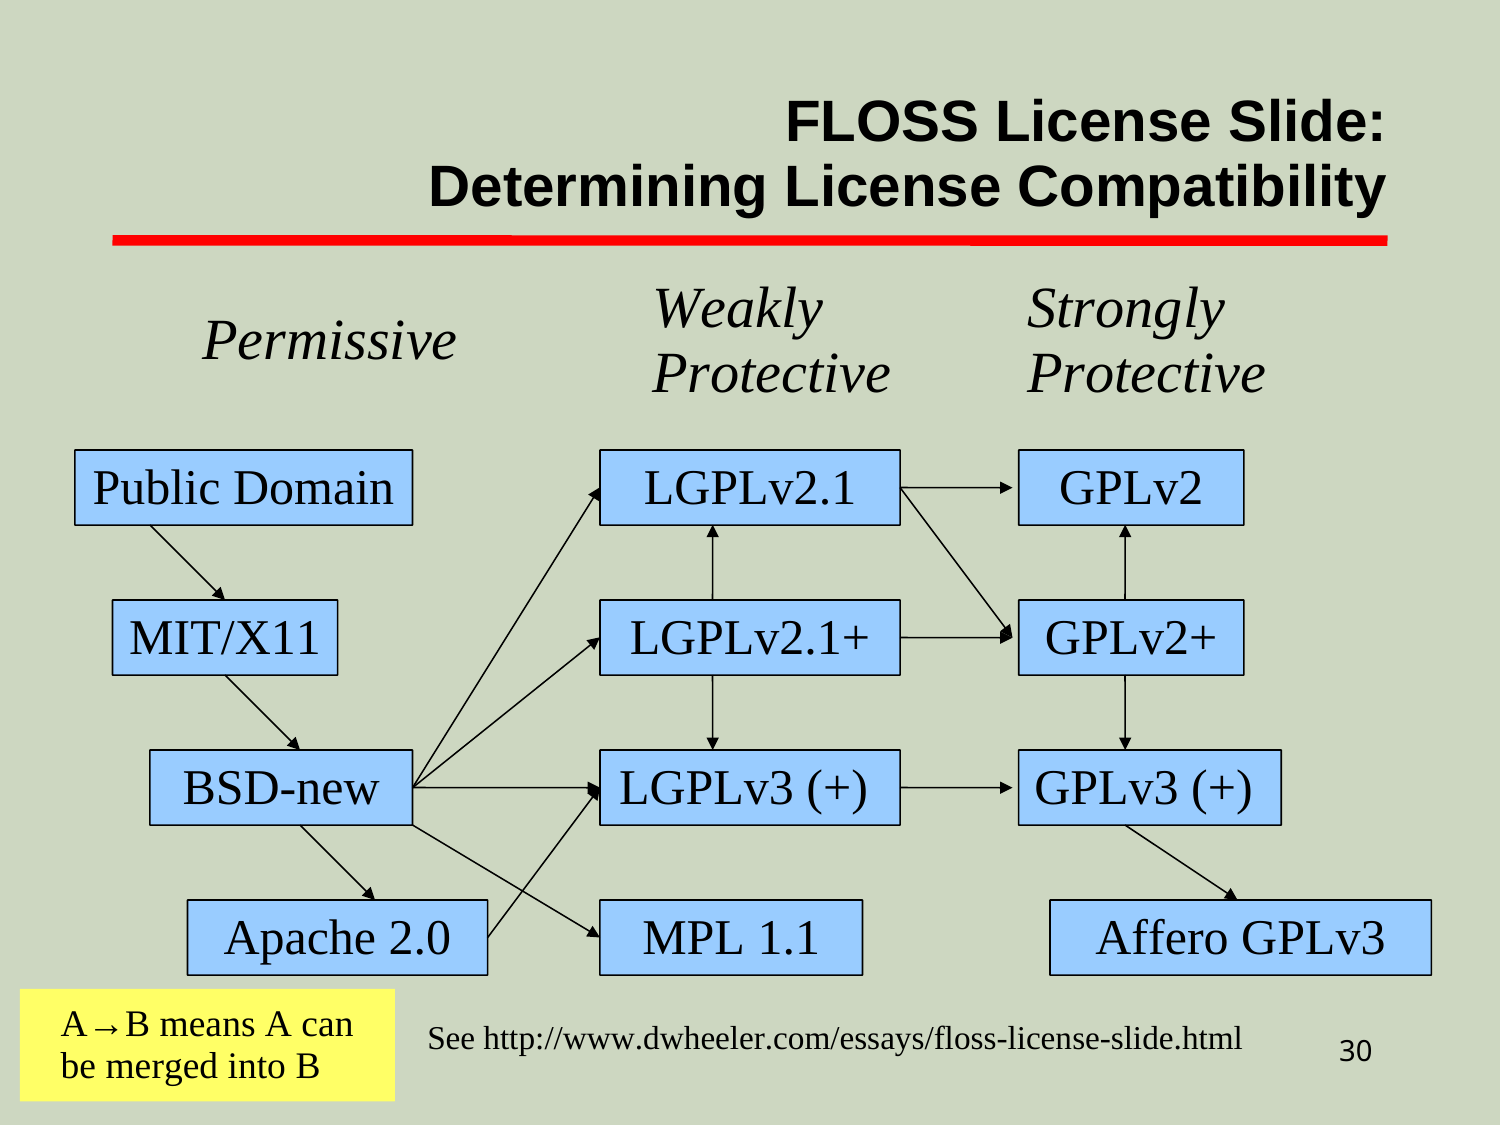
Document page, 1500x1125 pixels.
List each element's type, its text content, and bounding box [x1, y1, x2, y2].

text_box Strongly Protective [1012, 268, 1282, 413]
text_box See http://www.dwheeler.com/essays/floss-license-slide.html [412, 1012, 1345, 1069]
title FLOSS License Slide: Determining License Compatibility [337, 85, 1388, 224]
text_box GPLv2+ [1018, 600, 1244, 676]
text_box Apache 2.0 [187, 900, 488, 976]
text_box Public Domain [74, 450, 413, 526]
text_box Permissive [187, 299, 473, 380]
text_box LGPLv3 (+) [600, 750, 901, 826]
text_box GPLv3 (+) [1018, 750, 1282, 826]
text_box Affero GPLv3 [1050, 900, 1432, 976]
text_box Weakly Protective [637, 268, 907, 413]
text_box LGPLv2.1+ [600, 600, 901, 676]
text_box GPLv2 [1018, 450, 1244, 526]
text_box MIT/X11 [112, 600, 338, 676]
text_box LGPLv2.1 [600, 450, 901, 526]
text_box A→B means A can be merged into B [19, 988, 395, 1102]
text_box MPL 1.1 [599, 900, 863, 976]
text_box BSD-new [149, 750, 413, 826]
